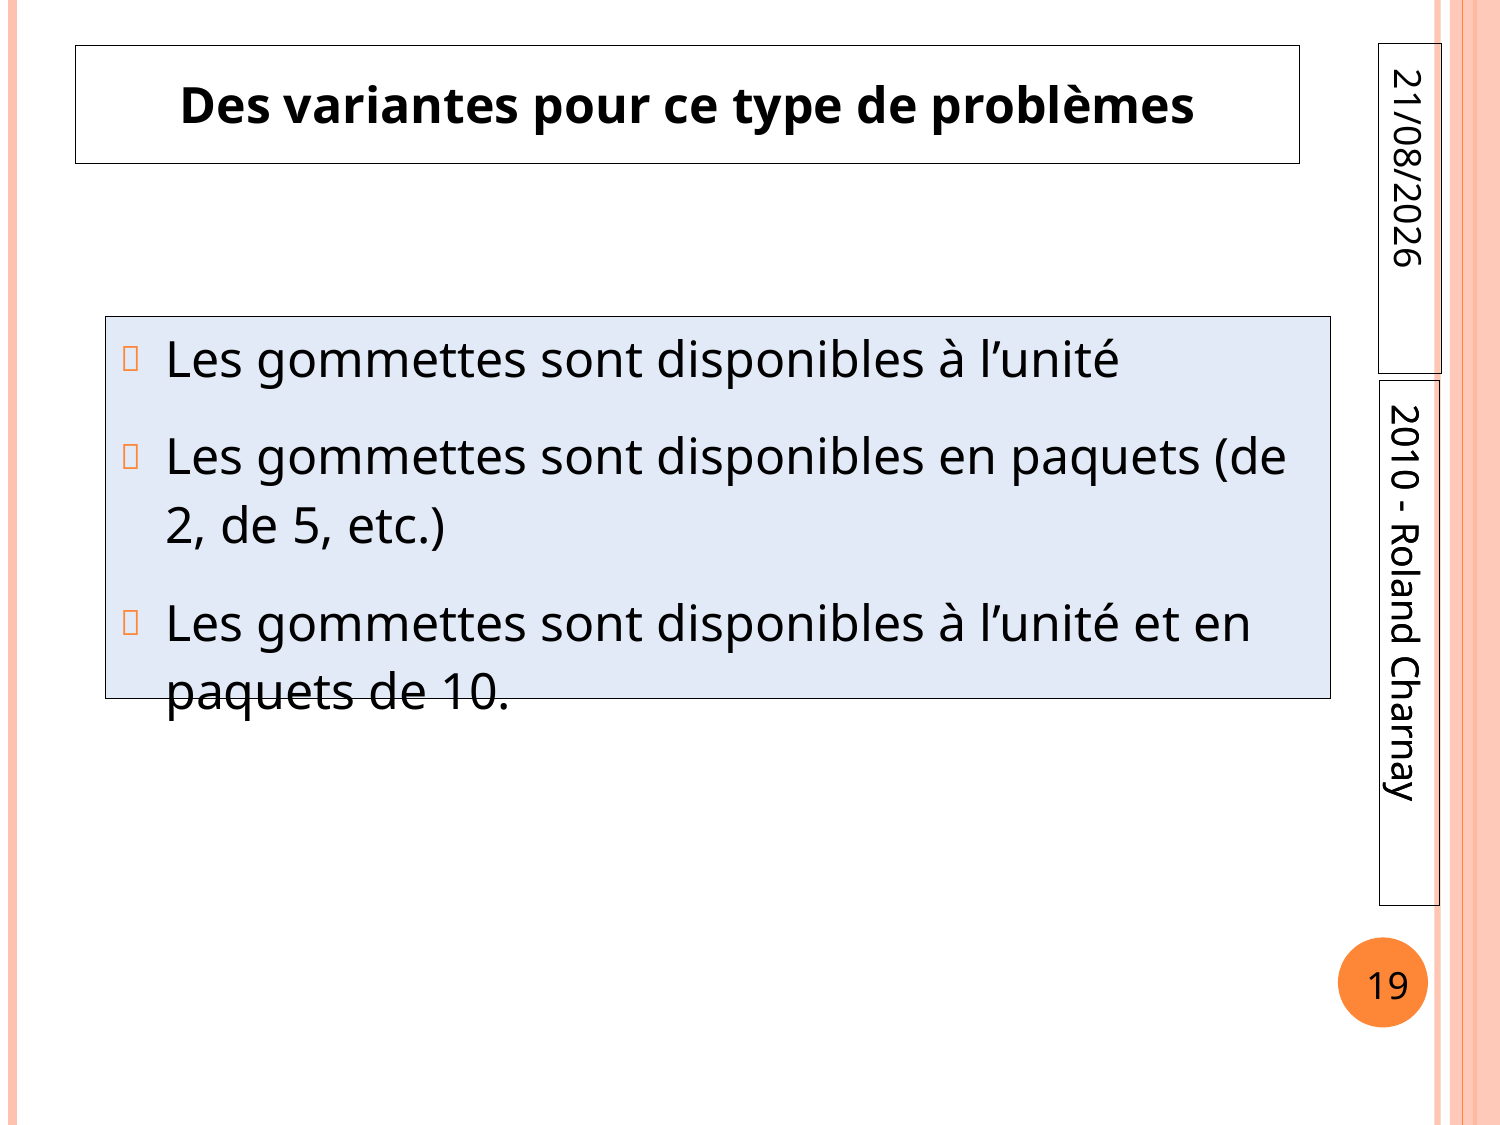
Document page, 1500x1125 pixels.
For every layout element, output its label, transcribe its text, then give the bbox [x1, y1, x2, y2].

text_box <numéro> [1351, 952, 1452, 1038]
list Les gommettes sont disponibles à l’unité Les gommettes sont disponibles en paquets (de 2, de 5, etc.) Les gommettes sont disponibles à l’unité et en paquets de 10. [105, 316, 1331, 699]
footer 2010 - Roland Charnay [1379, 380, 1440, 906]
title Des variantes pour ce type de problèmes [75, 45, 1300, 164]
